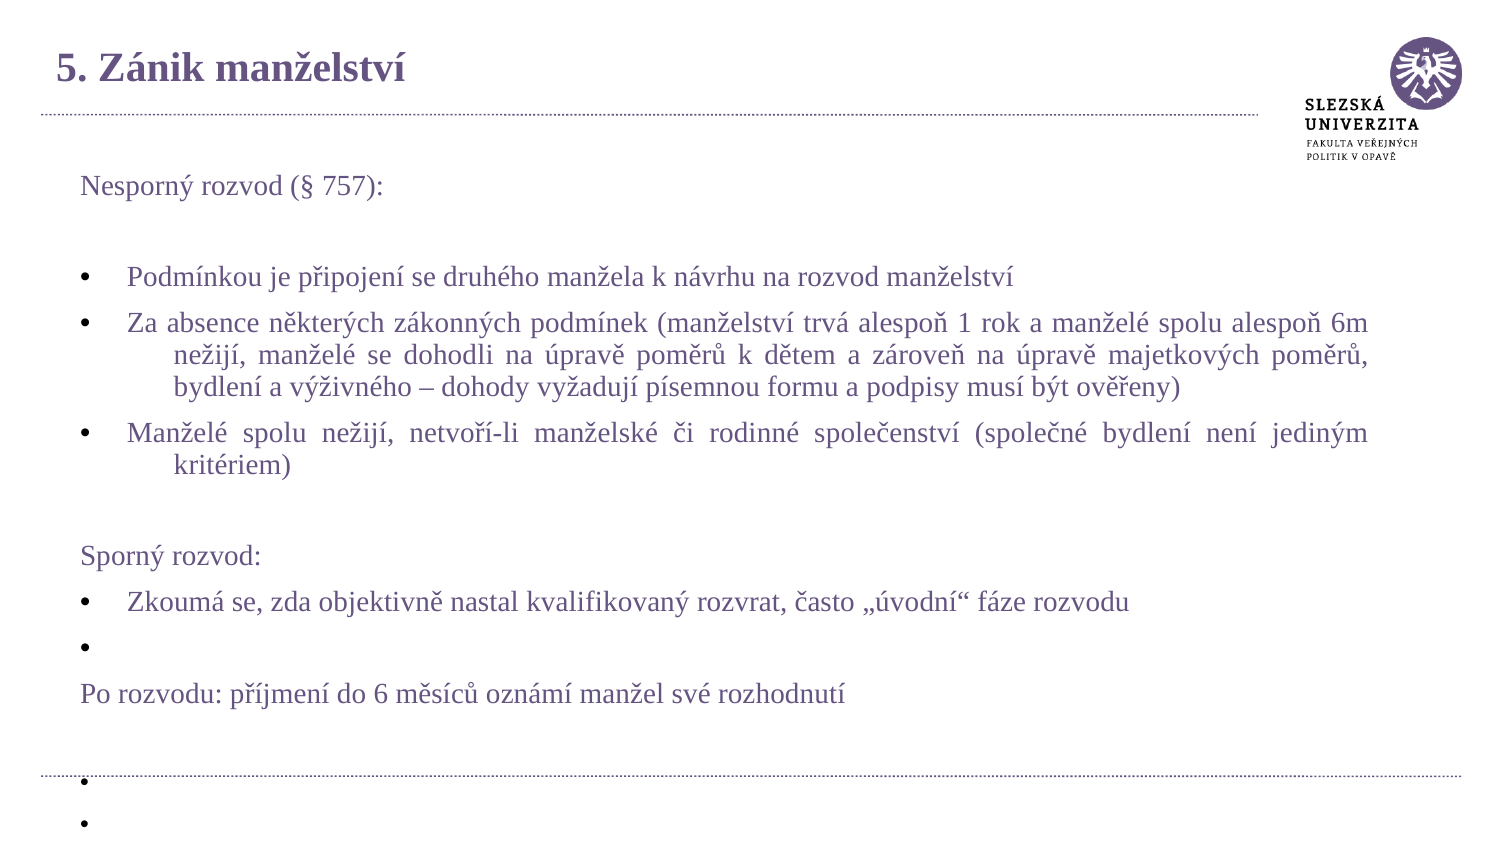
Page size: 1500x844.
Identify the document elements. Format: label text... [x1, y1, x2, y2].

title 5. Zánik manželství [41, 32, 1220, 116]
text_box Nesporný rozvod (§ 757): Podmínkou je připojení se druhého manžela k návrhu na rozvod manželství Za absence některých zákonných podmínek (manželství trvá alespoň 1 rok a manželé spolu alespoň 6m nežijí, manželé se dohodli na úpravě poměrů k dětem a zároveň na úpravě majetkových poměrů, bydlení a výživného – dohody vyžadují písemnou formu a podpisy musí být ověřeny) Manželé spolu nežijí, netvoří-li manželské či rodinné společenství (společné bydlení není jediným kritériem) Sporný rozvod: Zkoumá se, zda objektivně nastal kvalifikovaný rozvrat, často „úvodní“ fáze rozvodu Po rozvodu: příjmení do 6 měsíců oznámí manžel své rozhodnutí [64, 161, 1385, 784]
